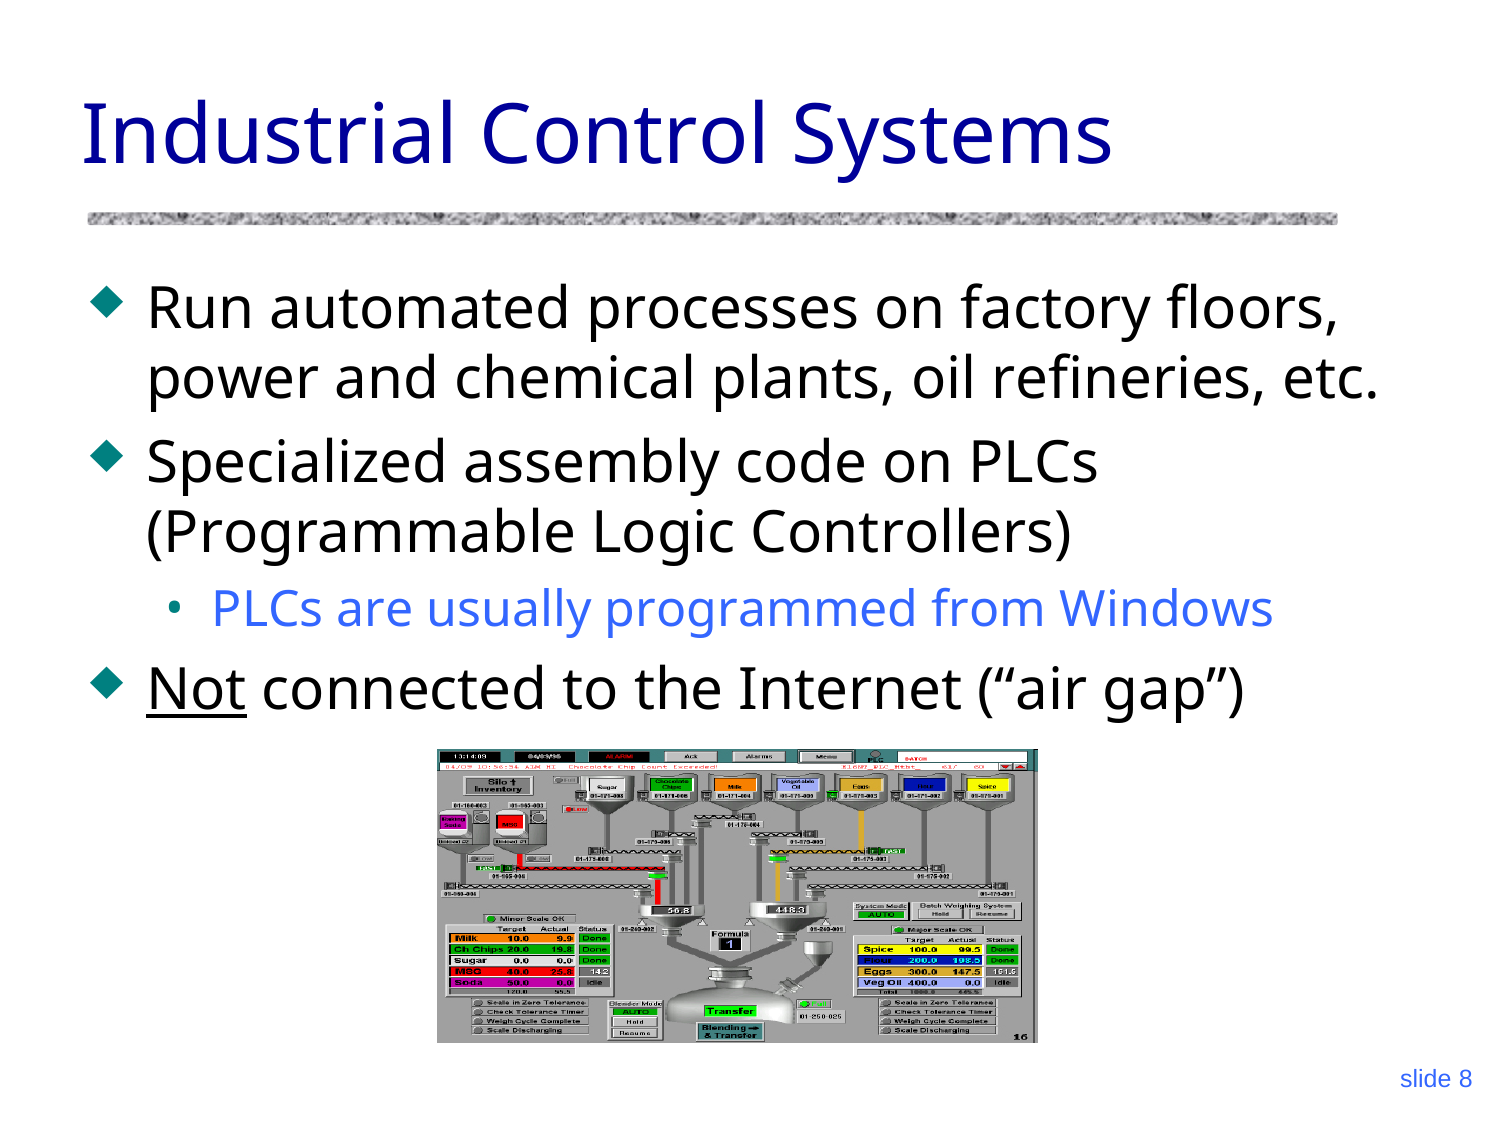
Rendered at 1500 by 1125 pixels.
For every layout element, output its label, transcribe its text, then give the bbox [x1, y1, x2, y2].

title Industrial Control Systems [66, 37, 1342, 188]
picture [87, 212, 1338, 226]
text_box slide <number> [1174, 1025, 1488, 1101]
picture [437, 749, 1038, 1043]
list Run automated processes on factory floors, power and chemical plants, oil refineries, etc. Specialized assembly code on PLCs (Programmable Logic Controllers) PLCs are usually programmed from Windows Not connected to the Internet (“air gap”) [74, 262, 1463, 1063]
